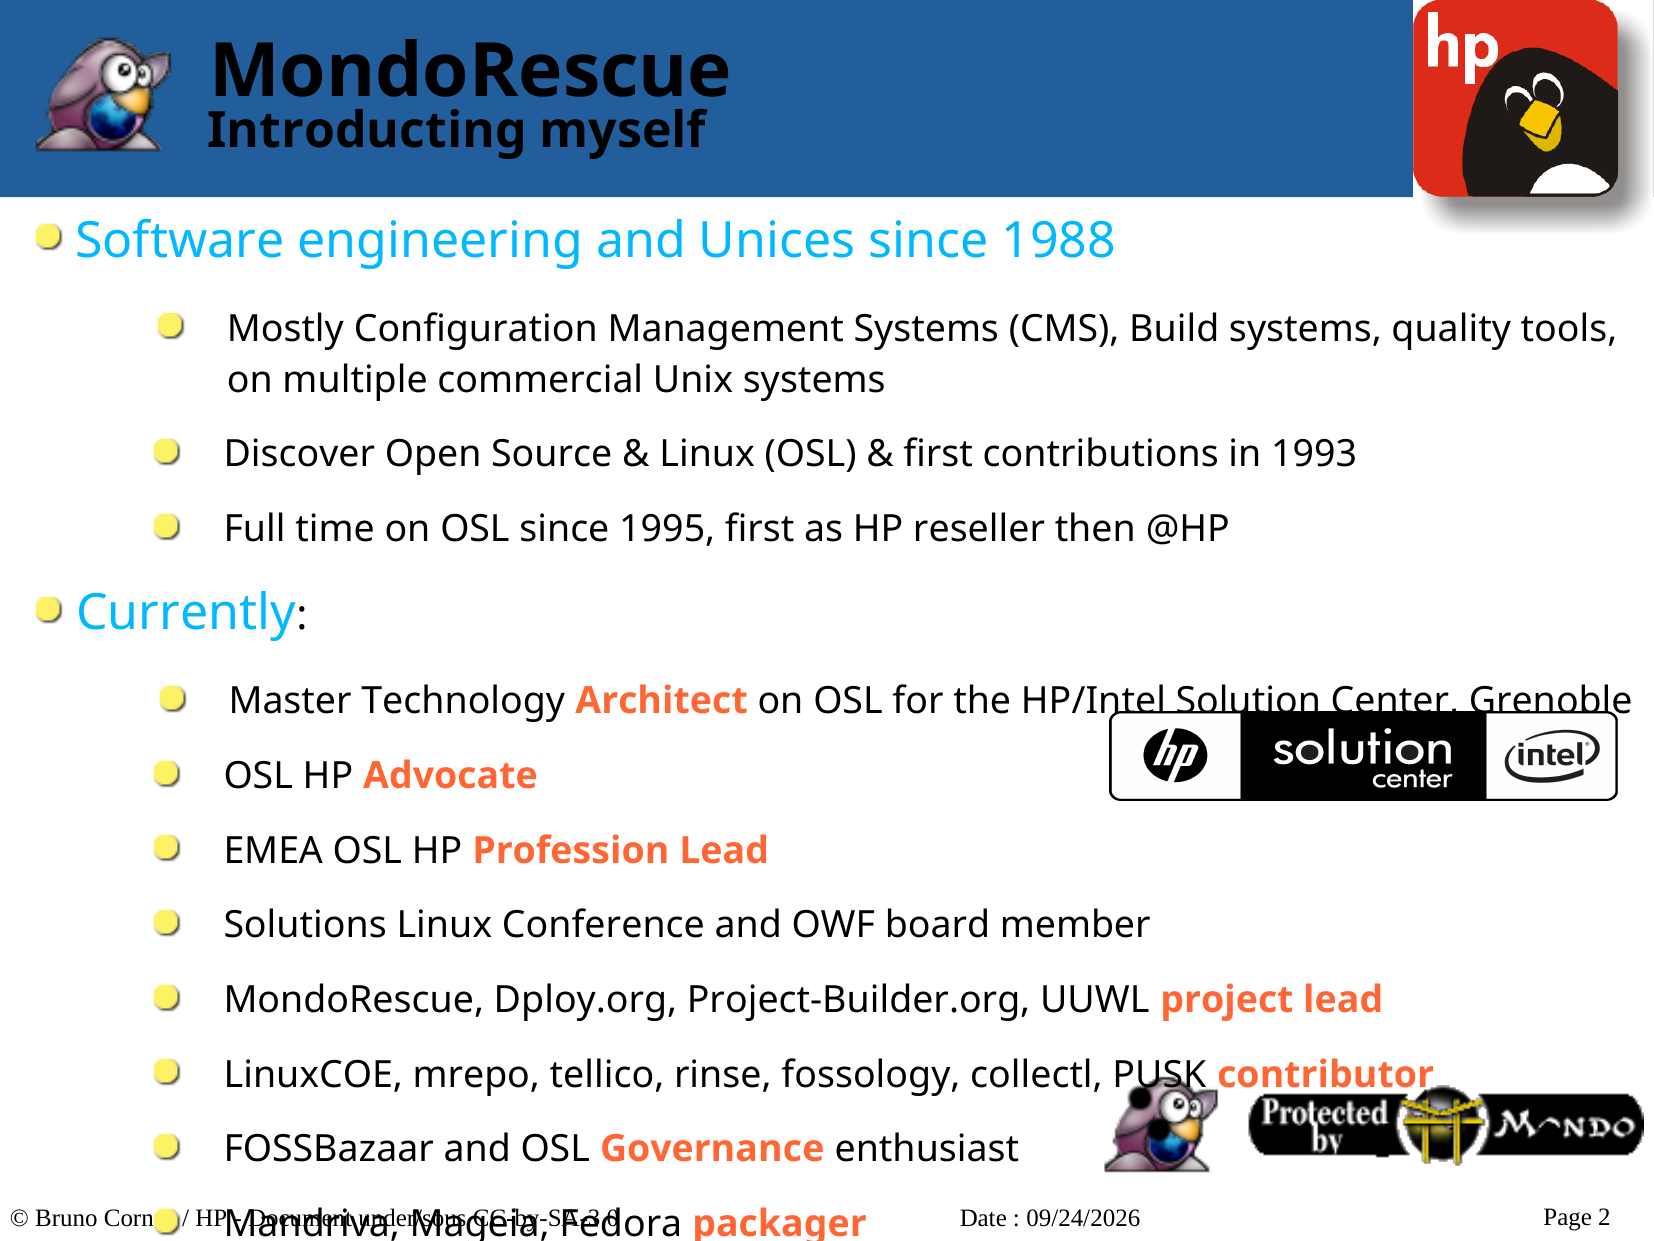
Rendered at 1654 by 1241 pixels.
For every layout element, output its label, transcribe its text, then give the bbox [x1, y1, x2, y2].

picture [1109, 711, 1618, 801]
picture [1413, 0, 1654, 203]
picture [152, 1207, 183, 1238]
picture [152, 1155, 183, 1163]
title Introducting myself [207, 26, 1465, 203]
picture [0, 0, 211, 199]
picture [1074, 1155, 1644, 1208]
list Software engineering and Unices since 1988 Mostly Configuration Management Systems (CMS), Build systems, quality tools, on multiple commercial Unix systems Discover Open Source & Linux (OSL) & first contributions in 1993 Full time on OSL since 1995, first as HP reseller then @HP Currently: Master Technology Architect on OSL for the HP/Intel Solution Center, Grenoble OSL HP Advocate EMEA OSL HP Profession Lead Solutions Linux Conference and OWF board member MondoRescue, Dploy.org, Project-Builder.org, UUWL project lead LinuxCOE, mrepo, tellico, rinse, fossology, collectl, PUSK contributor FOSSBazaar and OSL Governance enthusiast Mandriva, Mageia, Fedora packager [34, 203, 1654, 1155]
